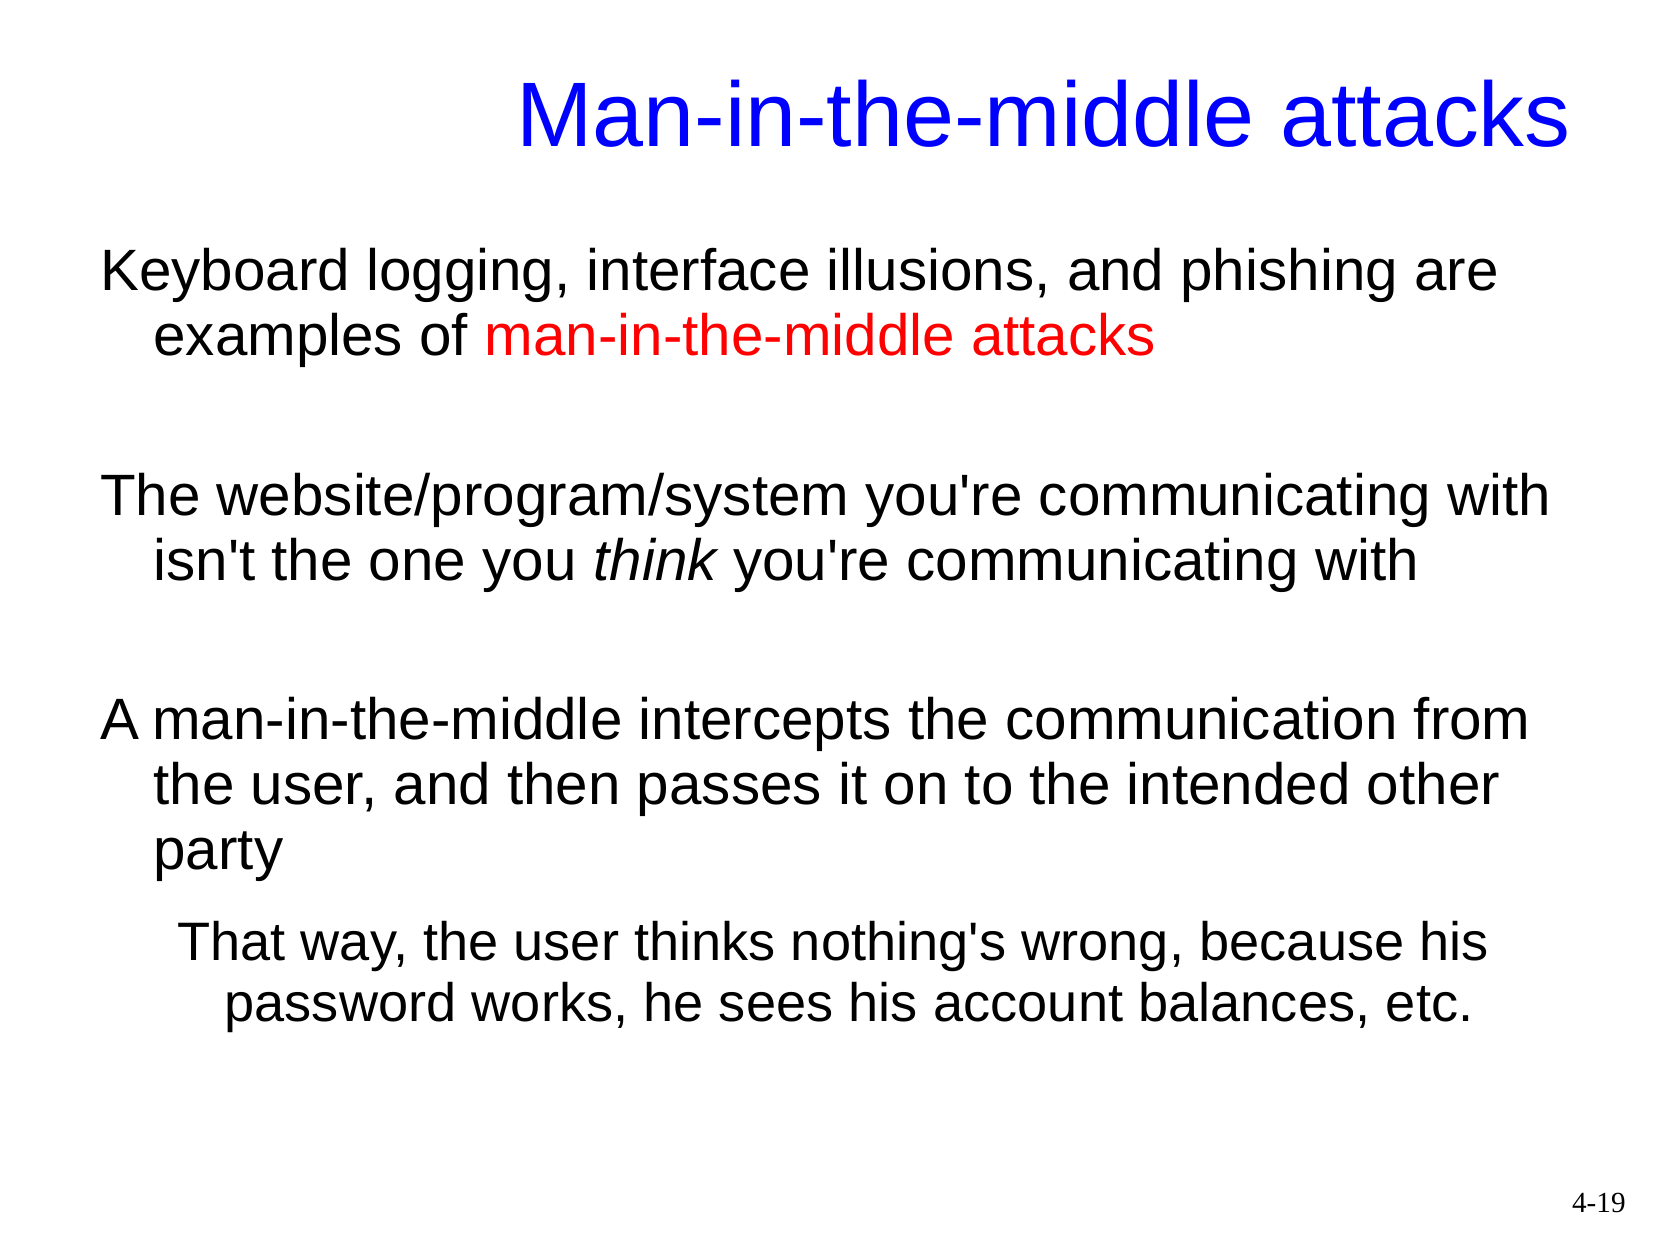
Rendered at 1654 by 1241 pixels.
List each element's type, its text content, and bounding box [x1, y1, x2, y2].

list Keyboard logging, interface illusions, and phishing are examples of man-in-the-middle attacks The website/program/system you're communicating with isn't the one you think you're communicating with A man-in-the-middle intercepts the communication from the user, and then passes it on to the intended other party That way, the user thinks nothing's wrong, because his password works, he sees his account balances, etc. [82, 237, 1571, 1156]
title Man-in-the-middle attacks [84, 18, 1573, 211]
